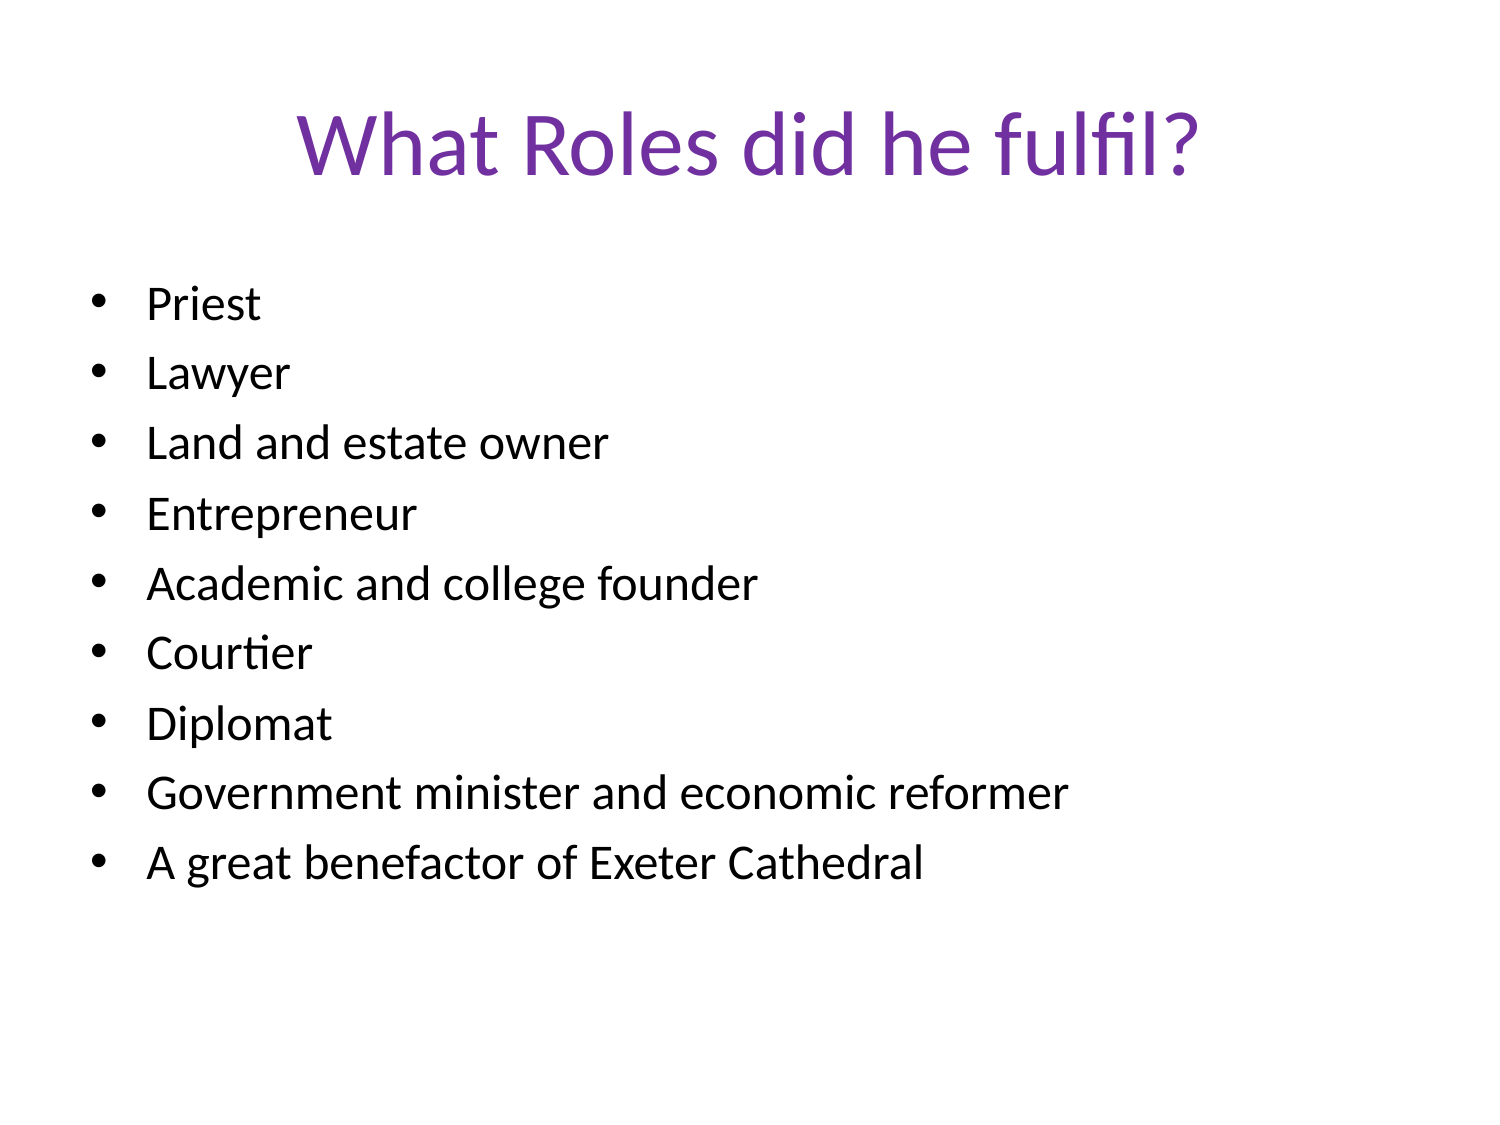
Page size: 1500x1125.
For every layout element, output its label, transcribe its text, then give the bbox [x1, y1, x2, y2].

list Priest Lawyer Land and estate owner Entrepreneur Academic and college founder Courtier Diplomat Government minister and economic reformer A great benefactor of Exeter Cathedral [75, 262, 1425, 1005]
title What Roles did he fulfil? [75, 45, 1425, 233]
